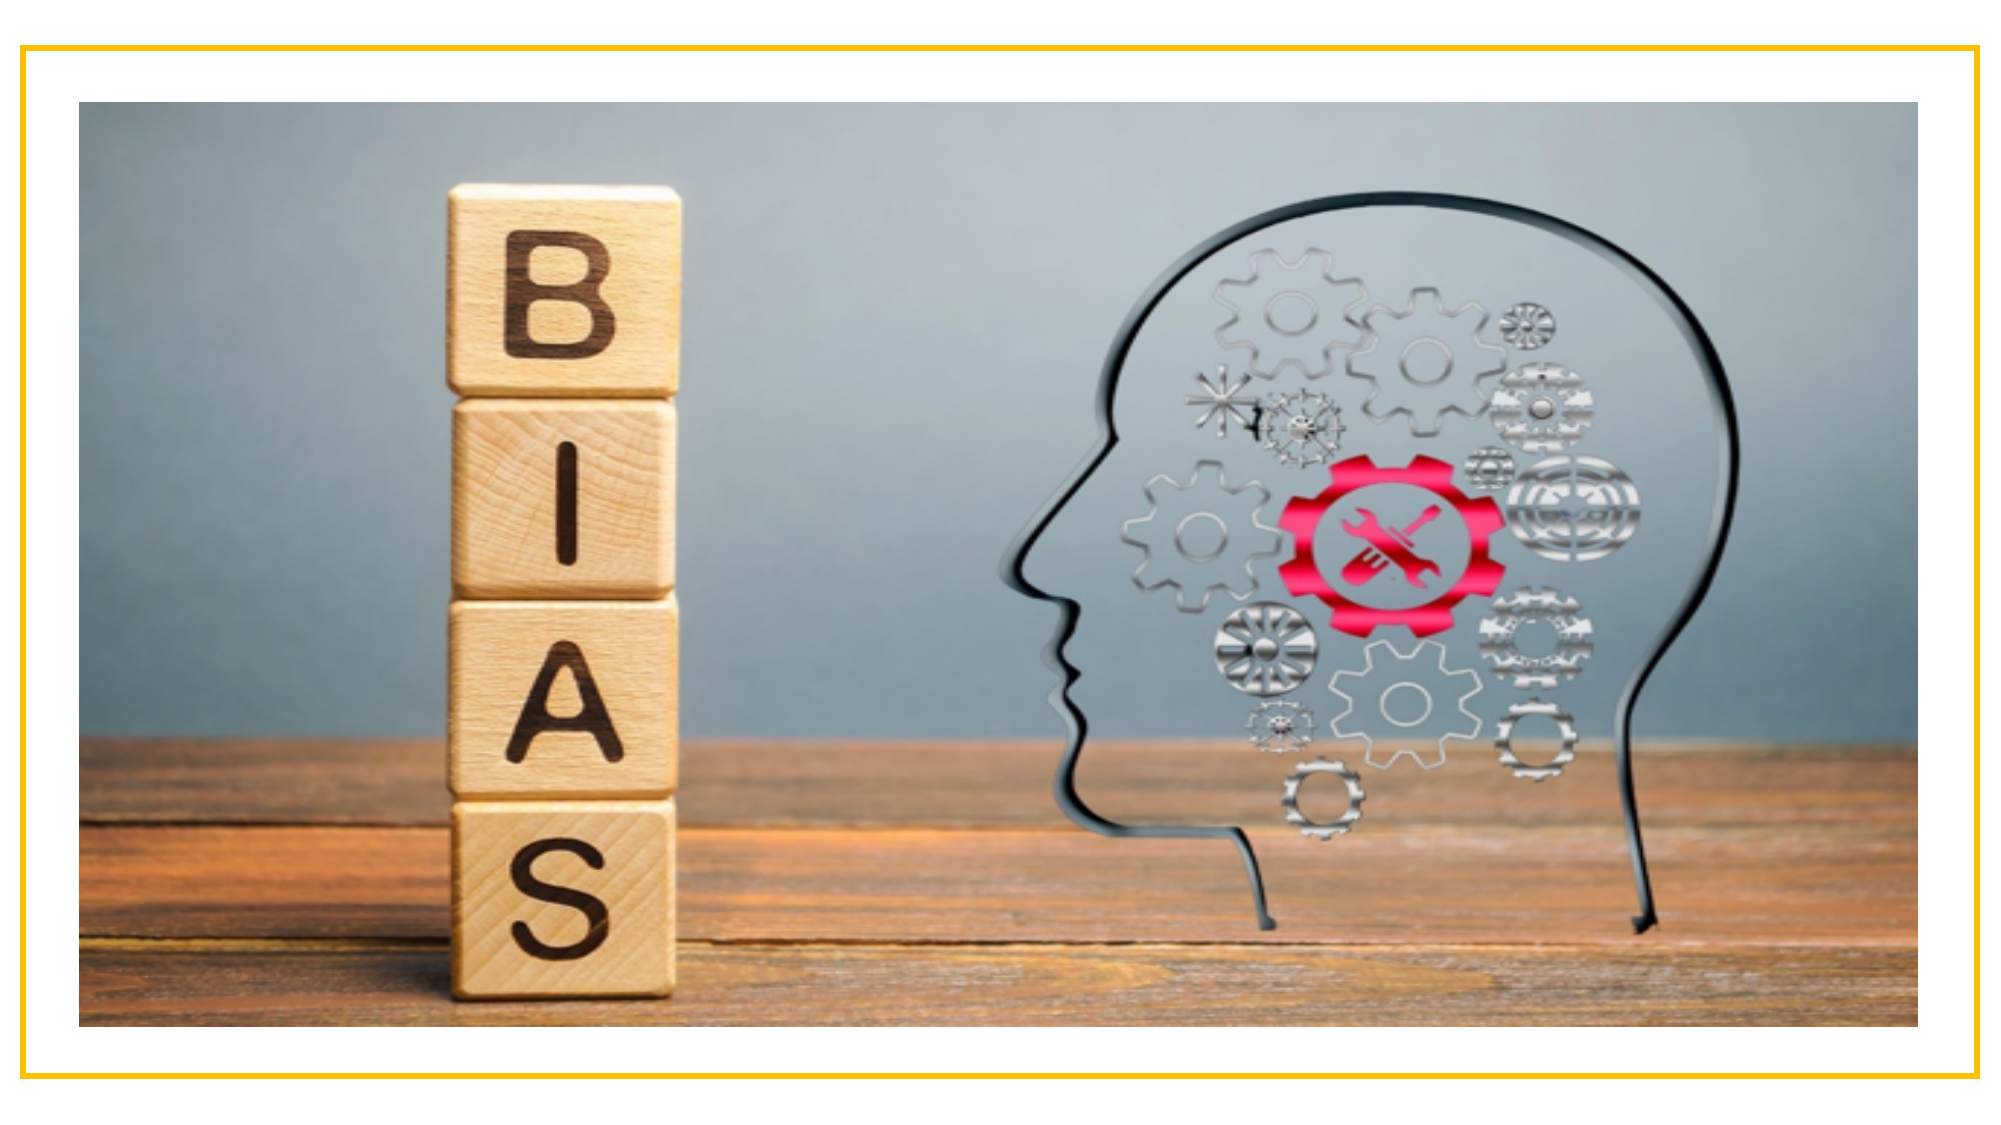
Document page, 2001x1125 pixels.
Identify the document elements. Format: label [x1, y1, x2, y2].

text_box [22, 47, 1978, 1077]
picture [79, 102, 1918, 1027]
